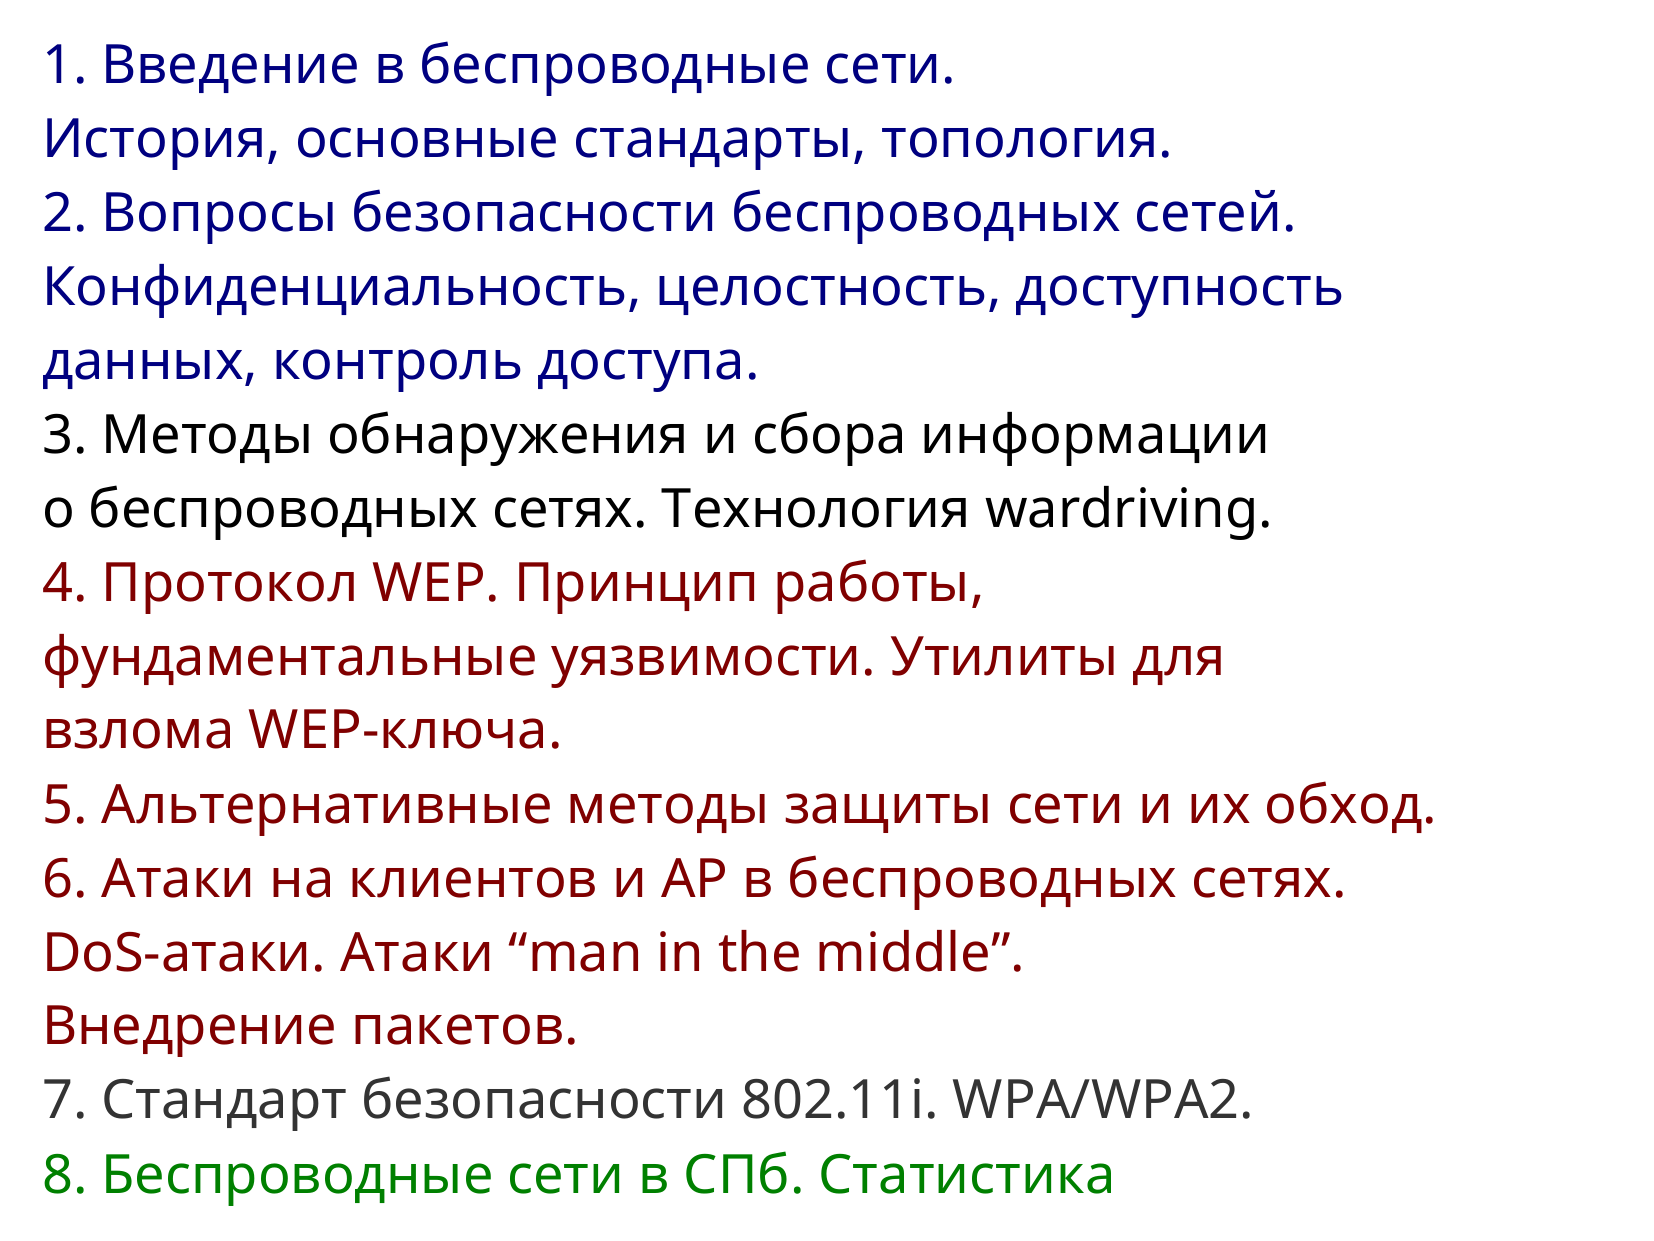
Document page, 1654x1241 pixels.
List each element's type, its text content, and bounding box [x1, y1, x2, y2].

text_box 1. Введение в беспроводные сети. История, основные стандарты, топология. 2. Вопросы безопасности беспроводных сетей. Конфиденциальность, целостность, доступность данных, контроль доступа. 3. Методы обнаружения и сбора информации о беспроводных сетях. Технология wardriving. 4. Протокол WEP. Принцип работы, фундаментальные уязвимости. Утилиты для взлома WEP-ключа. 5. Альтернативные методы защиты сети и их обход. 6. Атаки на клиентов и AP в беспроводных сетях. DoS-атаки. Атаки “man in the middle”. Внедрение пакетов. 7. Стандарт безопасности 802.11i. WPA/WPA2. 8. Беспроводные сети в СПб. Статистика [41, 25, 1625, 1093]
